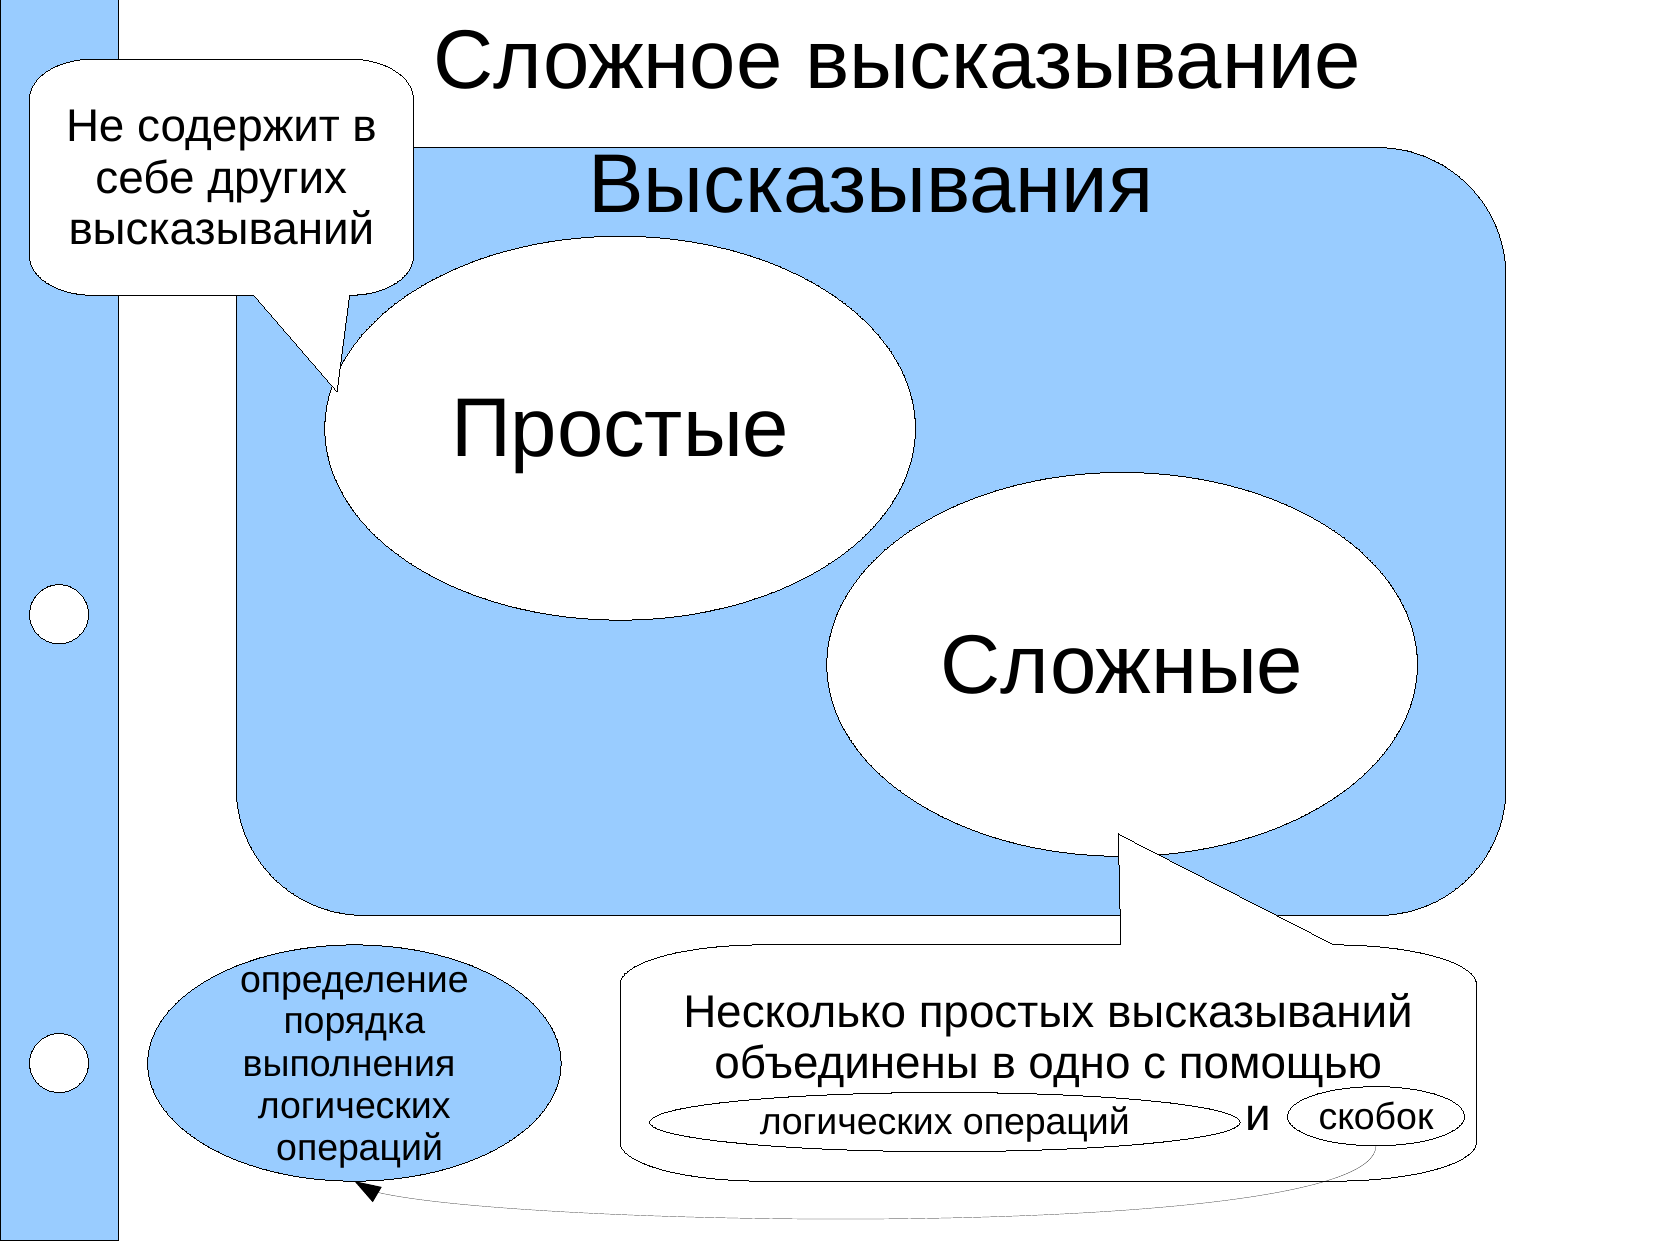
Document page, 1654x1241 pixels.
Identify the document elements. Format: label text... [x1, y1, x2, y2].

text_box определение порядка выполнения логических операций [147, 944, 562, 1182]
text_box Высказывания [236, 147, 1506, 916]
text_box Сложное высказывание [218, 5, 1577, 114]
text_box логических операций [649, 1092, 1241, 1152]
text_box Сложные [826, 472, 1418, 857]
text_box скобок [1287, 1086, 1465, 1146]
text_box [0, 0, 119, 1241]
text_box Не содержит в себе других высказываний [29, 59, 414, 392]
text_box Несколько простых высказываний объединены в одно с помощью и [620, 833, 1477, 1182]
text_box Простые [324, 236, 916, 621]
